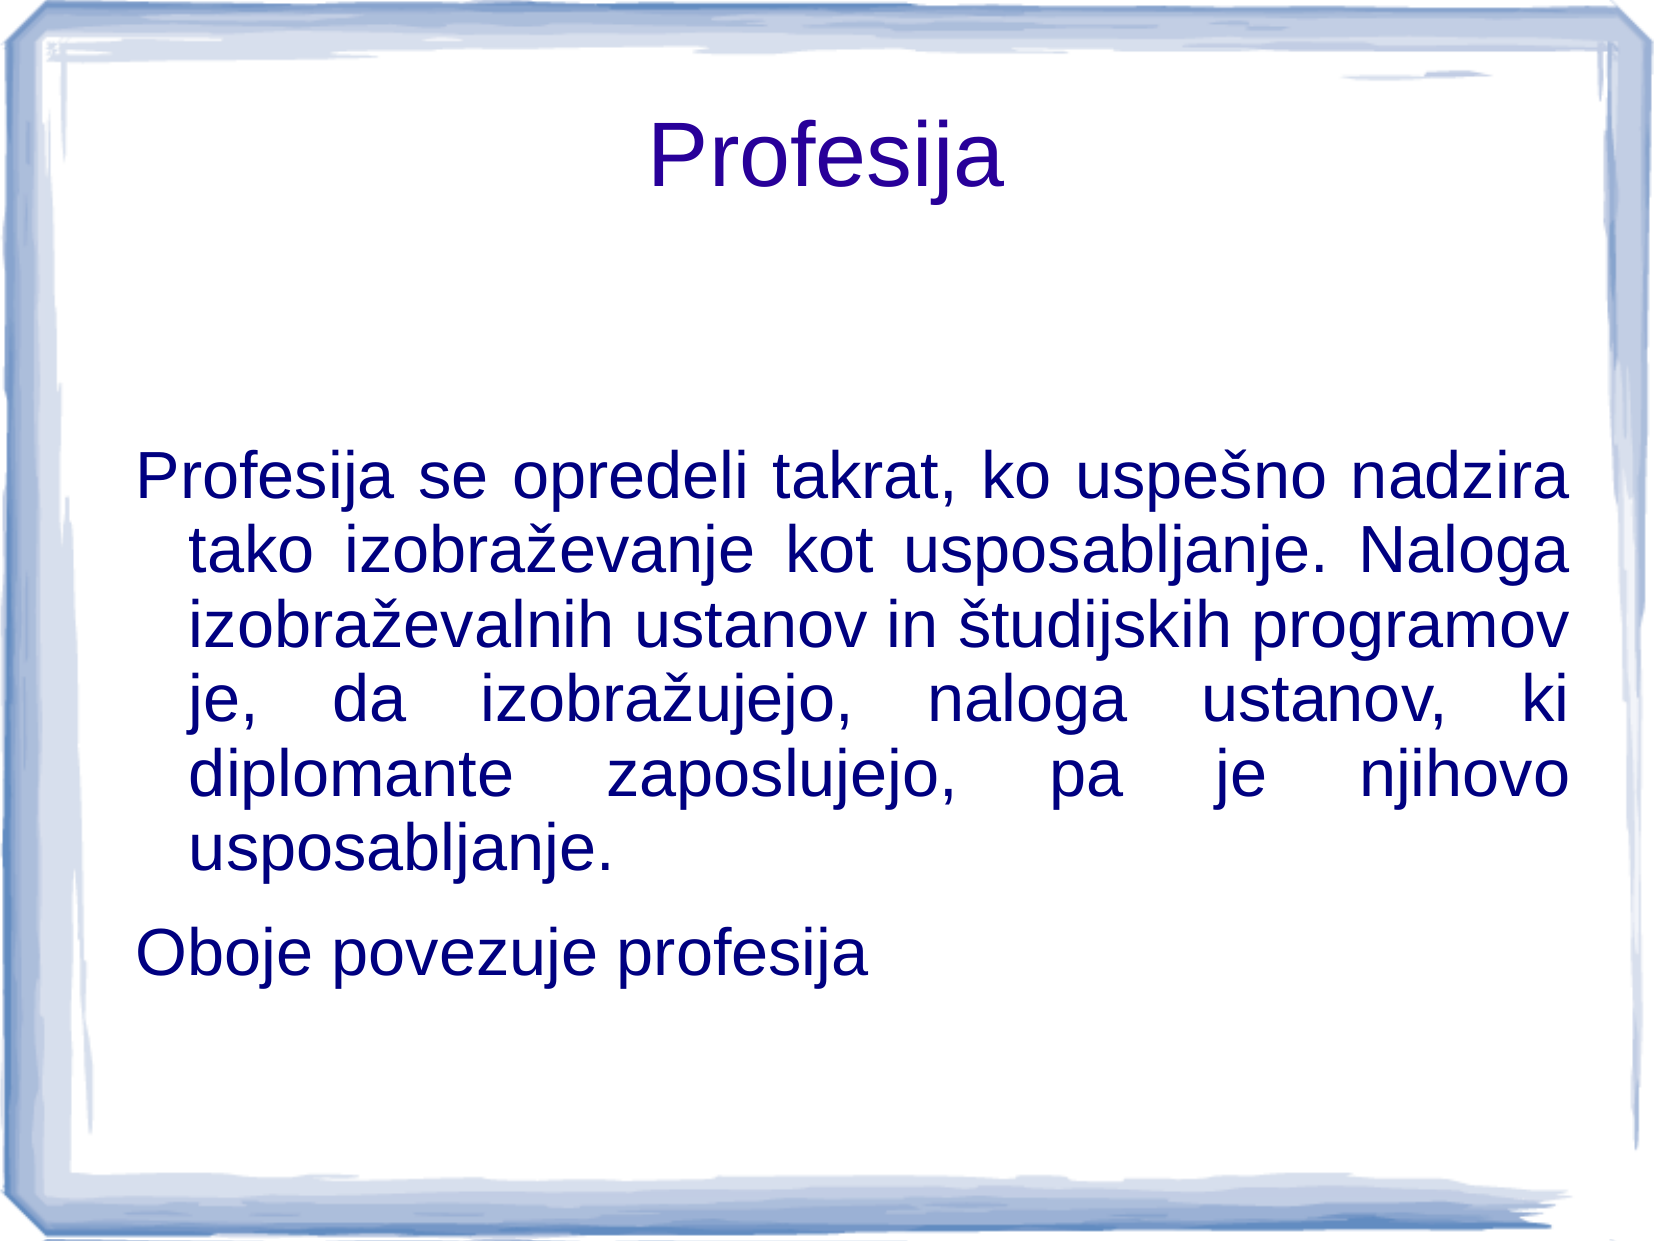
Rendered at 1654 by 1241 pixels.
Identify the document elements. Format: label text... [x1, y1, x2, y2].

title Profesija [82, 56, 1571, 249]
picture [0, 0, 1654, 1241]
list Profesija se opredeli takrat, ko uspešno nadzira tako izobraževanje kot usposabljanje. Naloga izobraževalnih ustanov in študijskih programov je, da izobražujejo, naloga ustanov, ki diplomante zaposlujejo, pa je njihovo usposabljanje. Oboje povezuje profesija [118, 324, 1571, 1146]
